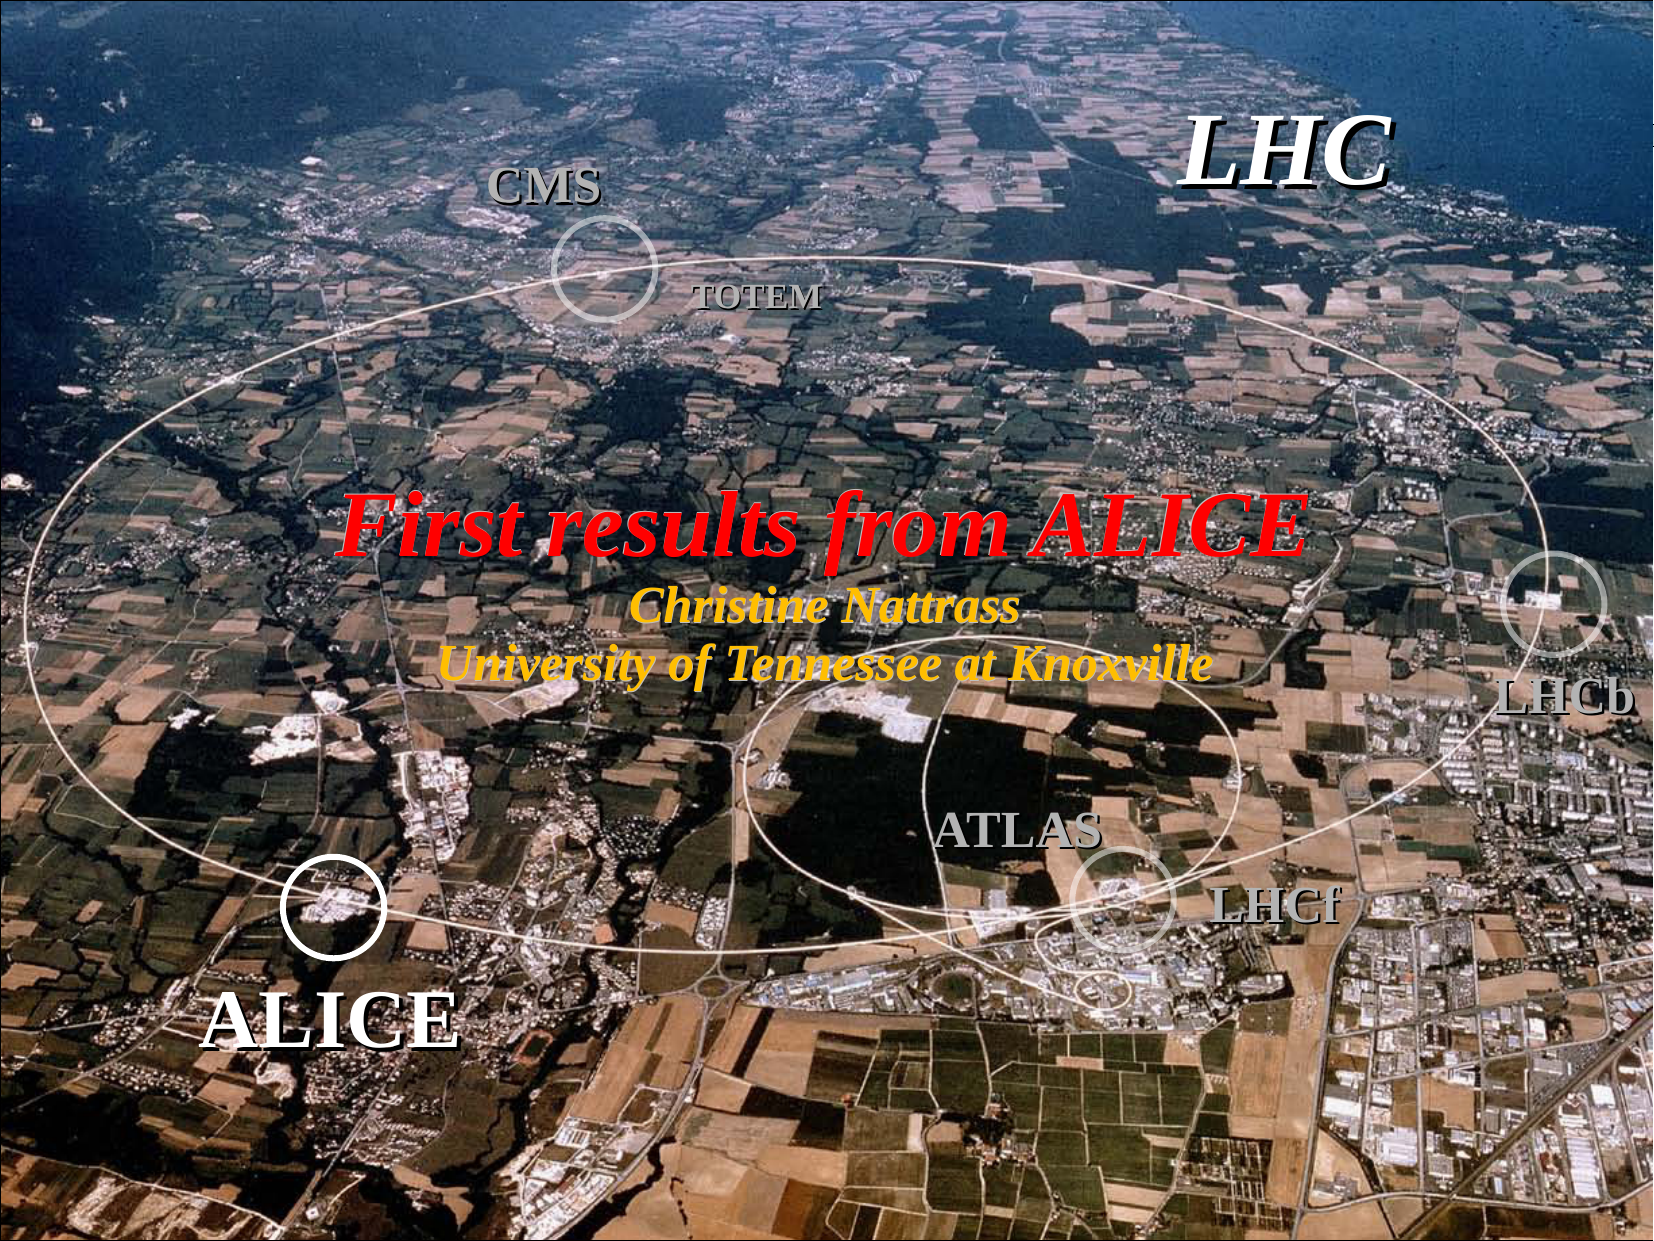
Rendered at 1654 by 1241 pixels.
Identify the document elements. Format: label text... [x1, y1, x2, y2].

text_box First results from ALICE Christine Nattrass University of Tennessee at Knoxville [1, 465, 1650, 816]
text_box CMS [471, 149, 978, 247]
picture [1, 1, 1653, 660]
picture [1076, 869, 1170, 947]
text_box ALICE [184, 966, 691, 1151]
text_box ATLAS [917, 816, 1201, 869]
text_box LHC [1162, 84, 1512, 215]
text_box LHCb [1478, 660, 1653, 845]
text_box LHCf [1194, 868, 1511, 983]
picture [1, 816, 1653, 1240]
text_box TOTEM [676, 269, 992, 384]
